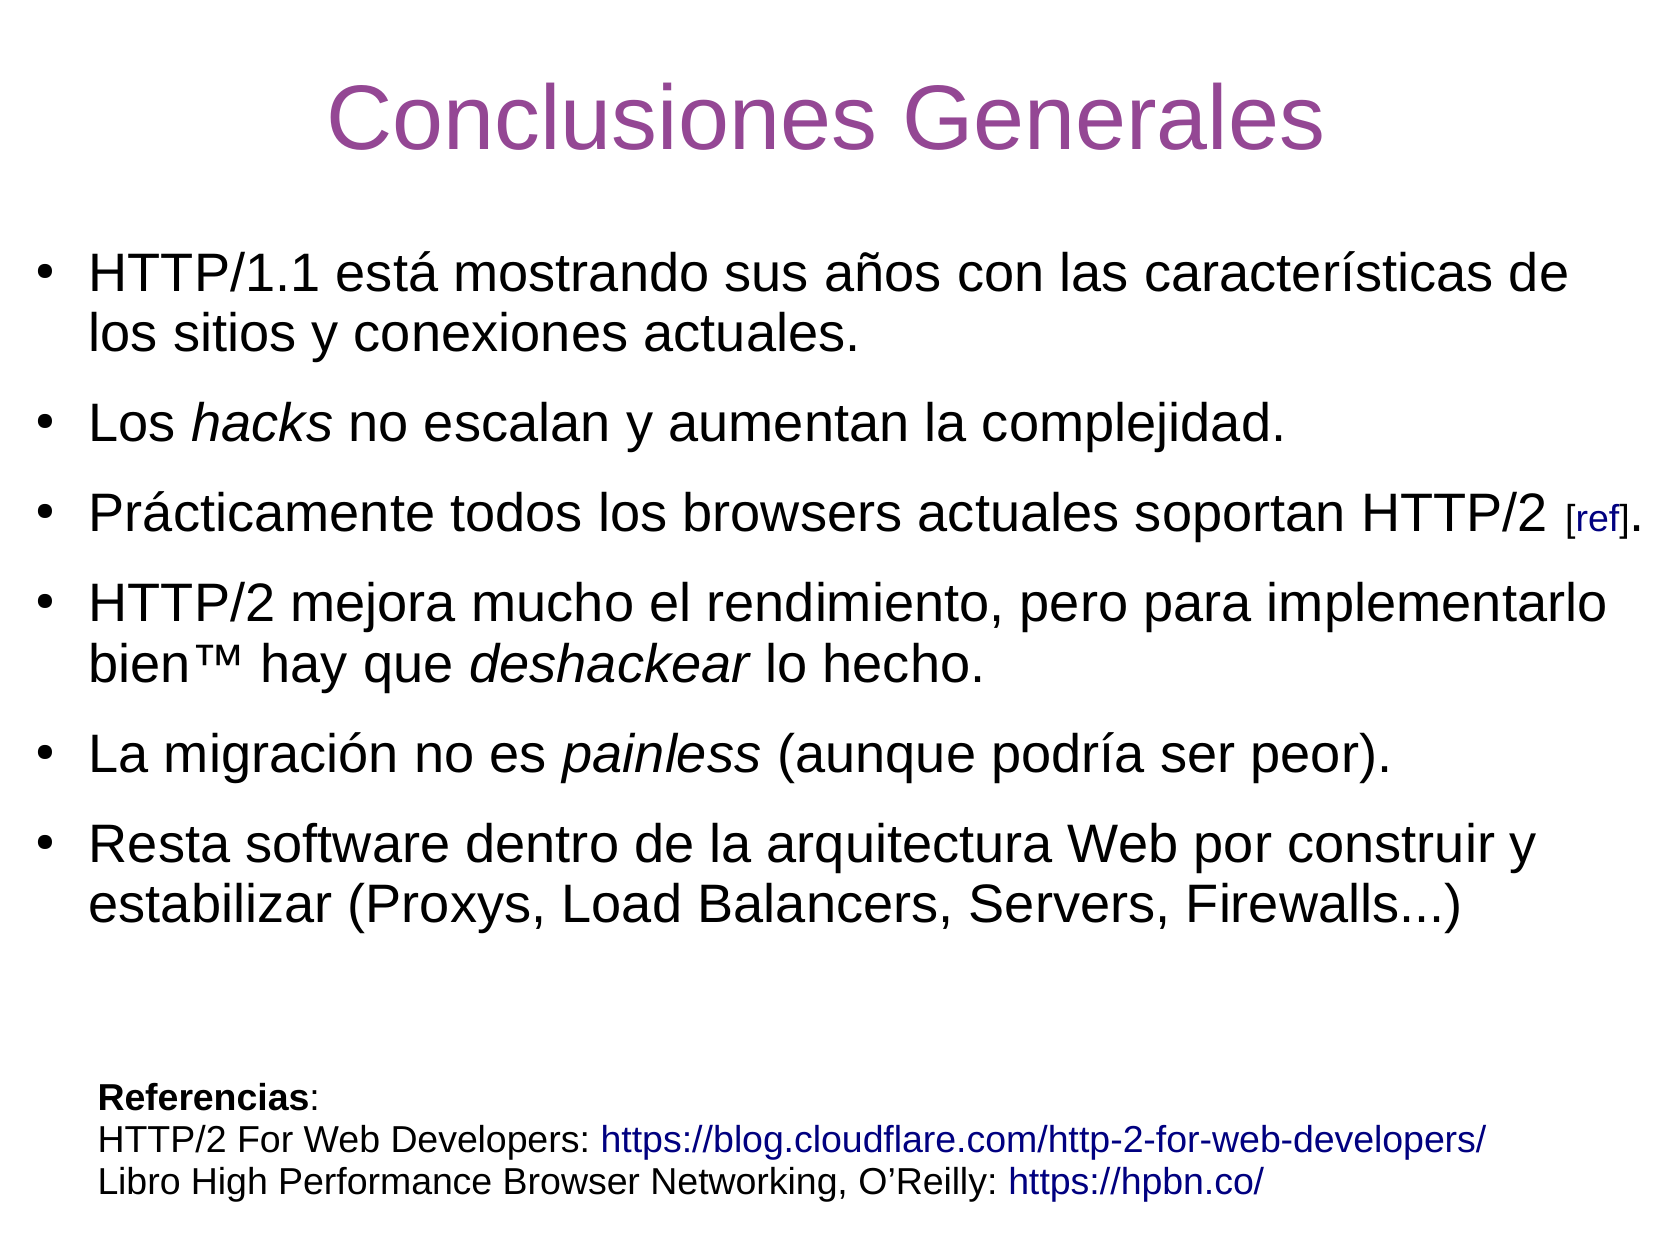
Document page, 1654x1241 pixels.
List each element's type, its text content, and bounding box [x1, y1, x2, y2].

list HTTP/1.1 está mostrando sus años con las características de los sitios y conexiones actuales. Los hacks no escalan y aumentan la complejidad. Prácticamente todos los browsers actuales soportan HTTP/2 [ref]. HTTP/2 mejora mucho el rendimiento, pero para implementarlo bien™ hay que deshackear lo hecho. La migración no es painless (aunque podría ser peor). Resta software dentro de la arquitectura Web por construir y estabilizar (Proxys, Load Balancers, Servers, Firewalls...) [17, 242, 1648, 1235]
title Conclusiones Generales [82, 13, 1571, 222]
text_box Referencias: HTTP/2 For Web Developers: https://blog.cloudflare.com/http-2-for-web-developers/ Libro High Performance Browser Networking, O’Reilly: https://hpbn.co/ [82, 1068, 1560, 1241]
